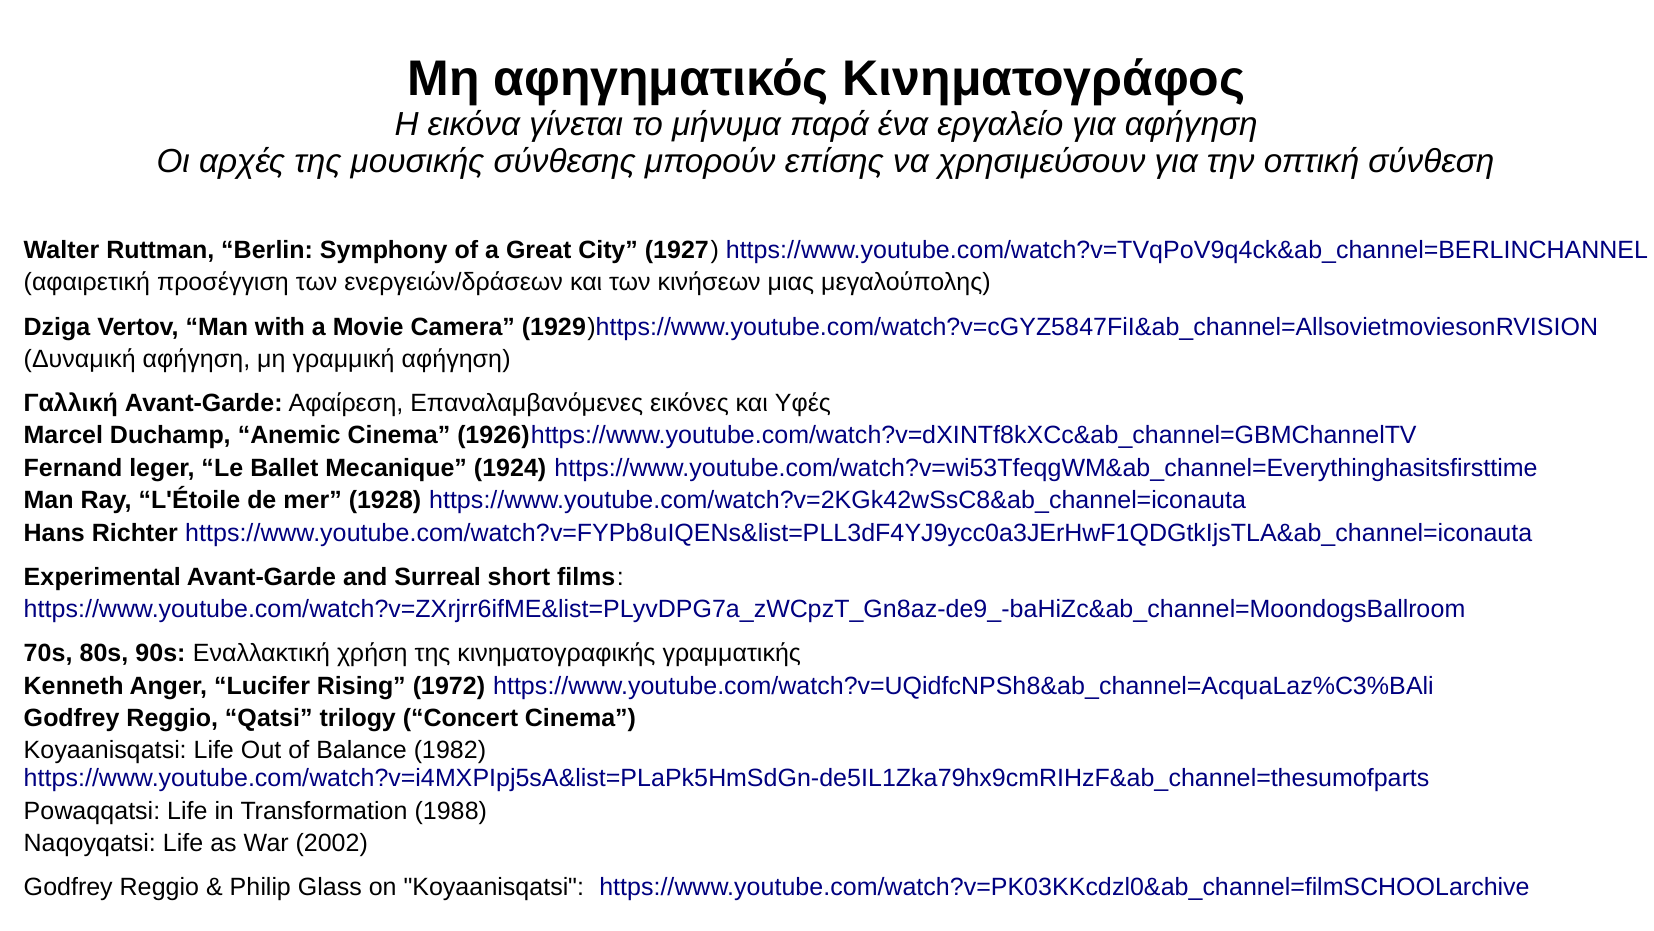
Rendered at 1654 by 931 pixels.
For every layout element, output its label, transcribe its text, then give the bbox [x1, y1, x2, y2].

list Walter Ruttman, “Berlin: Symphony of a Great City” (1927) https://www.youtube.com/watch?v=TVqPoV9q4ck&ab_channel=BERLINCHANNEL (αφαιρετική προσέγγιση των ενεργειών/δράσεων και των κινήσεων μιας μεγαλούπολης) Dziga Vertov, “Man with a Movie Camera” (1929)https://www.youtube.com/watch?v=cGYZ5847FiI&ab_channel=AllsovietmoviesonRVISION (Δυναμική αφήγηση, μη γραμμική αφήγηση) Γαλλική Avant-Garde: Aφαίρεση, Eπαναλαμβανόμενες εικόνες και Yφές Marcel Duchamp, “Anemic Cinema” (1926)https://www.youtube.com/watch?v=dXINTf8kXCc&ab_channel=GBMChannelTV Fernand leger, “Le Ballet Mecanique” (1924) https://www.youtube.com/watch?v=wi53TfeqgWM&ab_channel=Everythinghasitsfirsttime Man Ray, “L'Étoile de mer” (1928) https://www.youtube.com/watch?v=2KGk42wSsC8&ab_channel=iconauta Hans Richter https://www.youtube.com/watch?v=FYPb8uIQENs&list=PLL3dF4YJ9ycc0a3JErHwF1QDGtkIjsTLA&ab_channel=iconauta Experimental Avant-Garde and Surreal short films: https://www.youtube.com/watch?v=ZXrjrr6ifME&list=PLyvDPG7a_zWCpzT_Gn8az-de9_-baHiZc&ab_channel=MoondogsBallroom 70s, 80s, 90s: Εναλλακτική χρήση της κινηματογραφικής γραμματικής Kenneth Anger, “Lucifer Rising” (1972) https://www.youtube.com/watch?v=UQidfcNPSh8&ab_channel=AcquaLaz%C3%BAli Godfrey Reggio, “Qatsi” trilogy (“Concert Cinema”) Koyaanisqatsi: Life Out of Balance (1982) https://www.youtube.com/watch?v=i4MXPIpj5sA&list=PLaPk5HmSdGn-de5IL1Zka79hx9cmRIHzF&ab_channel=thesumofparts Powaqqatsi: Life in Transformation (1988) Naqoyqatsi: Life as War (2002) Godfrey Reggio & Philip Glass on "Koyaanisqatsi": https://www.youtube.com/watch?v=PK03KKcdzl0&ab_channel=filmSCHOOLarchive [23, 235, 1654, 913]
title Mη αφηγηματικός Κινηματογράφος Η εικόνα γίνεται το μήνυμα παρά ένα εργαλείο για αφήγηση Οι αρχές της μουσικής σύνθεσης μπορούν επίσης να χρησιμεύσουν για την οπτική σύνθεση [82, 37, 1571, 193]
